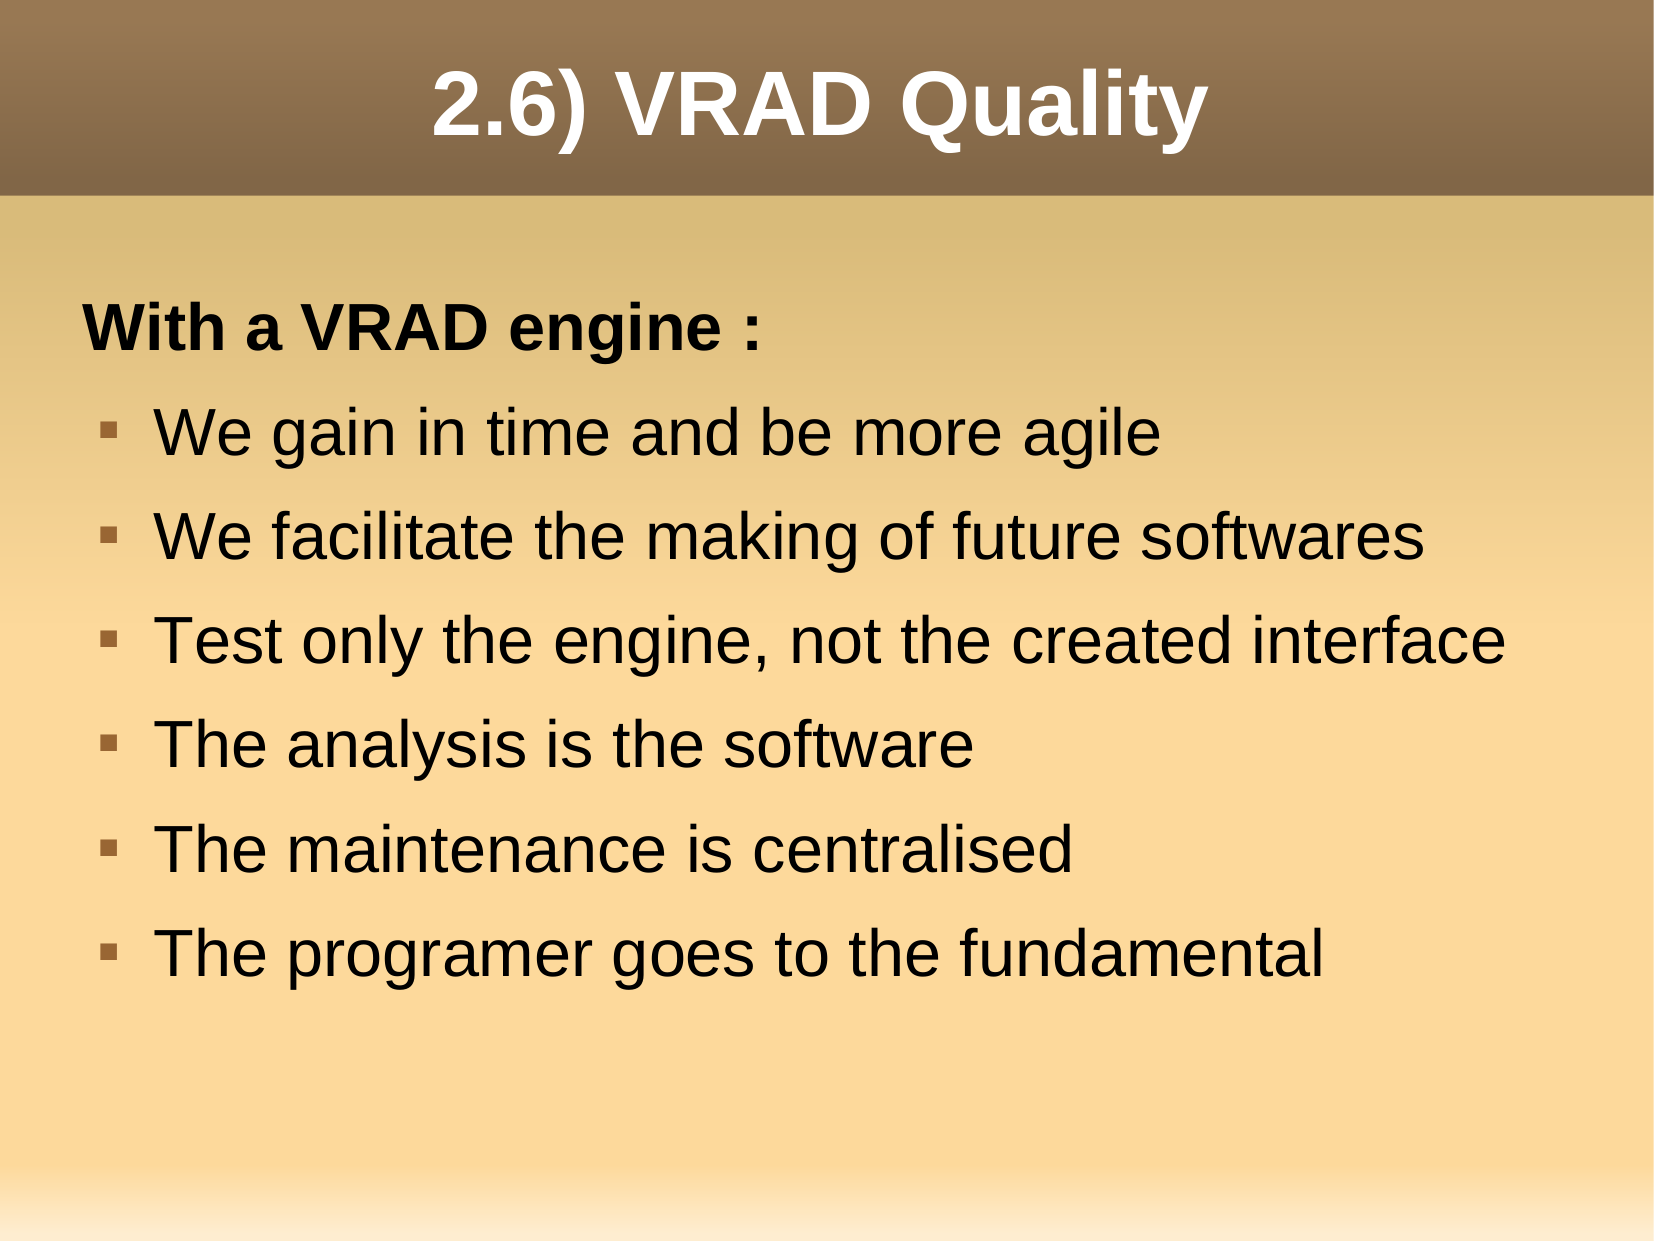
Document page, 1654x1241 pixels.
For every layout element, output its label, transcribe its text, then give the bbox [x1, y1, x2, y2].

list With a VRAD engine : We gain in time and be more agile We facilitate the making of future softwares Test only the engine, not the created interface The analysis is the software The maintenance is centralised The programer goes to the fundamental [82, 290, 1571, 1094]
title 2.6) VRAD Quality [76, 7, 1565, 200]
picture [0, 0, 1654, 1241]
